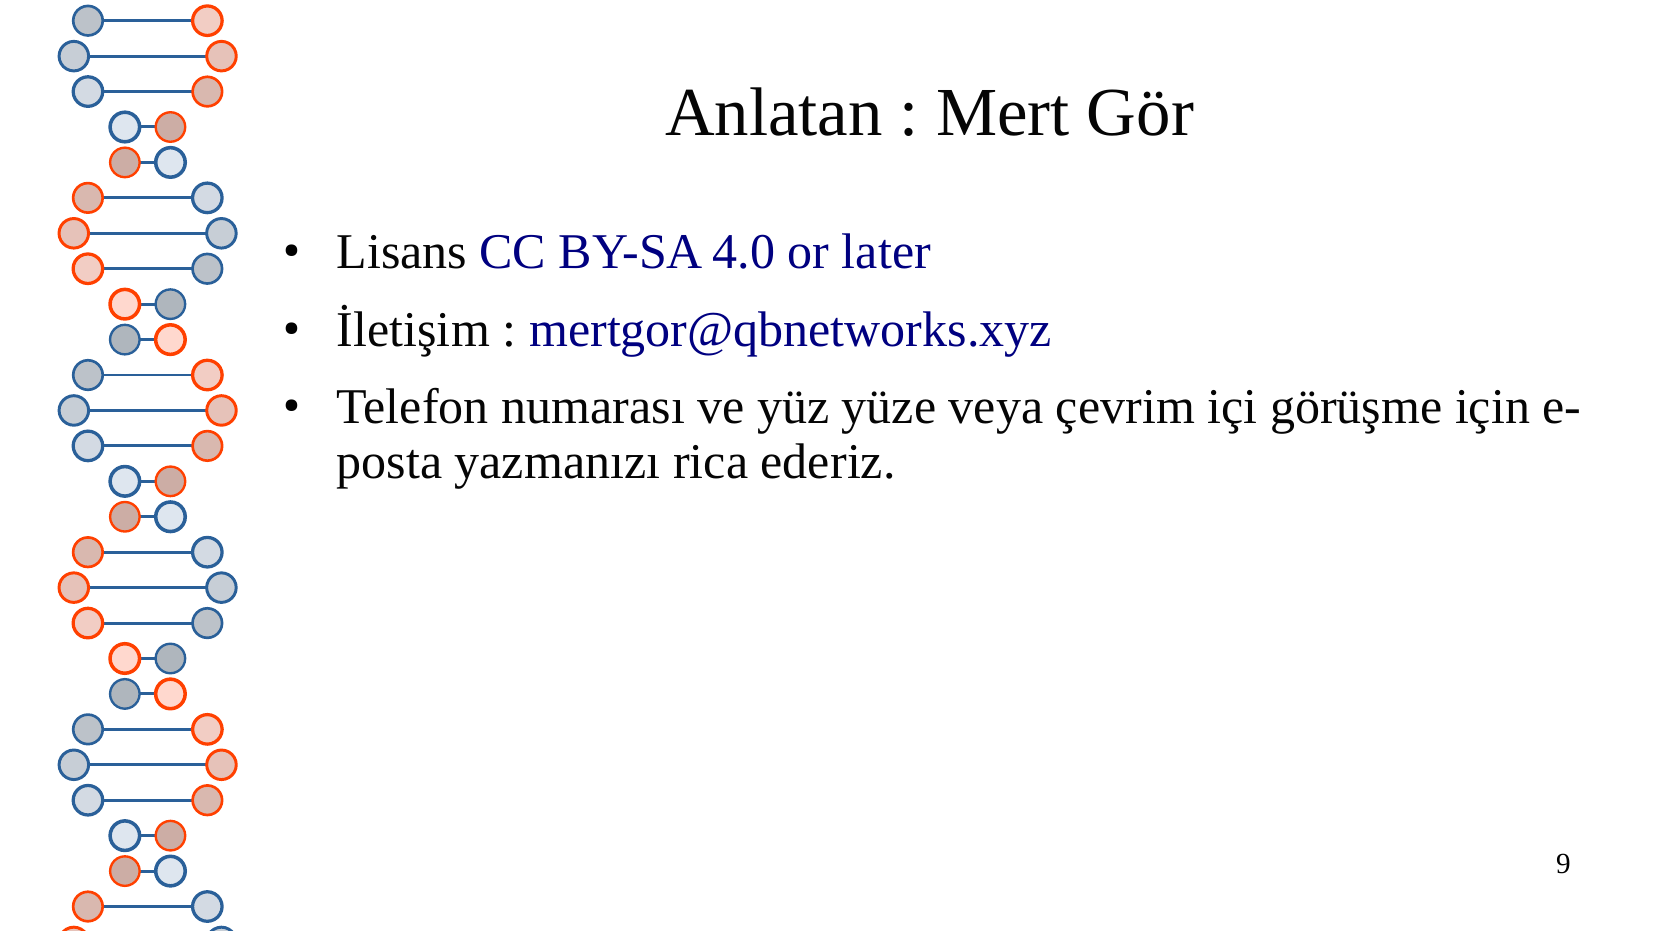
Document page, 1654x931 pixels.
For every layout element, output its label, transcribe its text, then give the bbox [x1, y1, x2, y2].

list Lisans CC BY-SA 4.0 or later İletişim : mertgor@qbnetworks.xyz Telefon numarası ve yüz yüze veya çevrim içi görüşme için e-posta yazmanızı rica ederiz. [265, 224, 1595, 764]
title Anlatan : Mert Gör [265, 35, 1595, 189]
